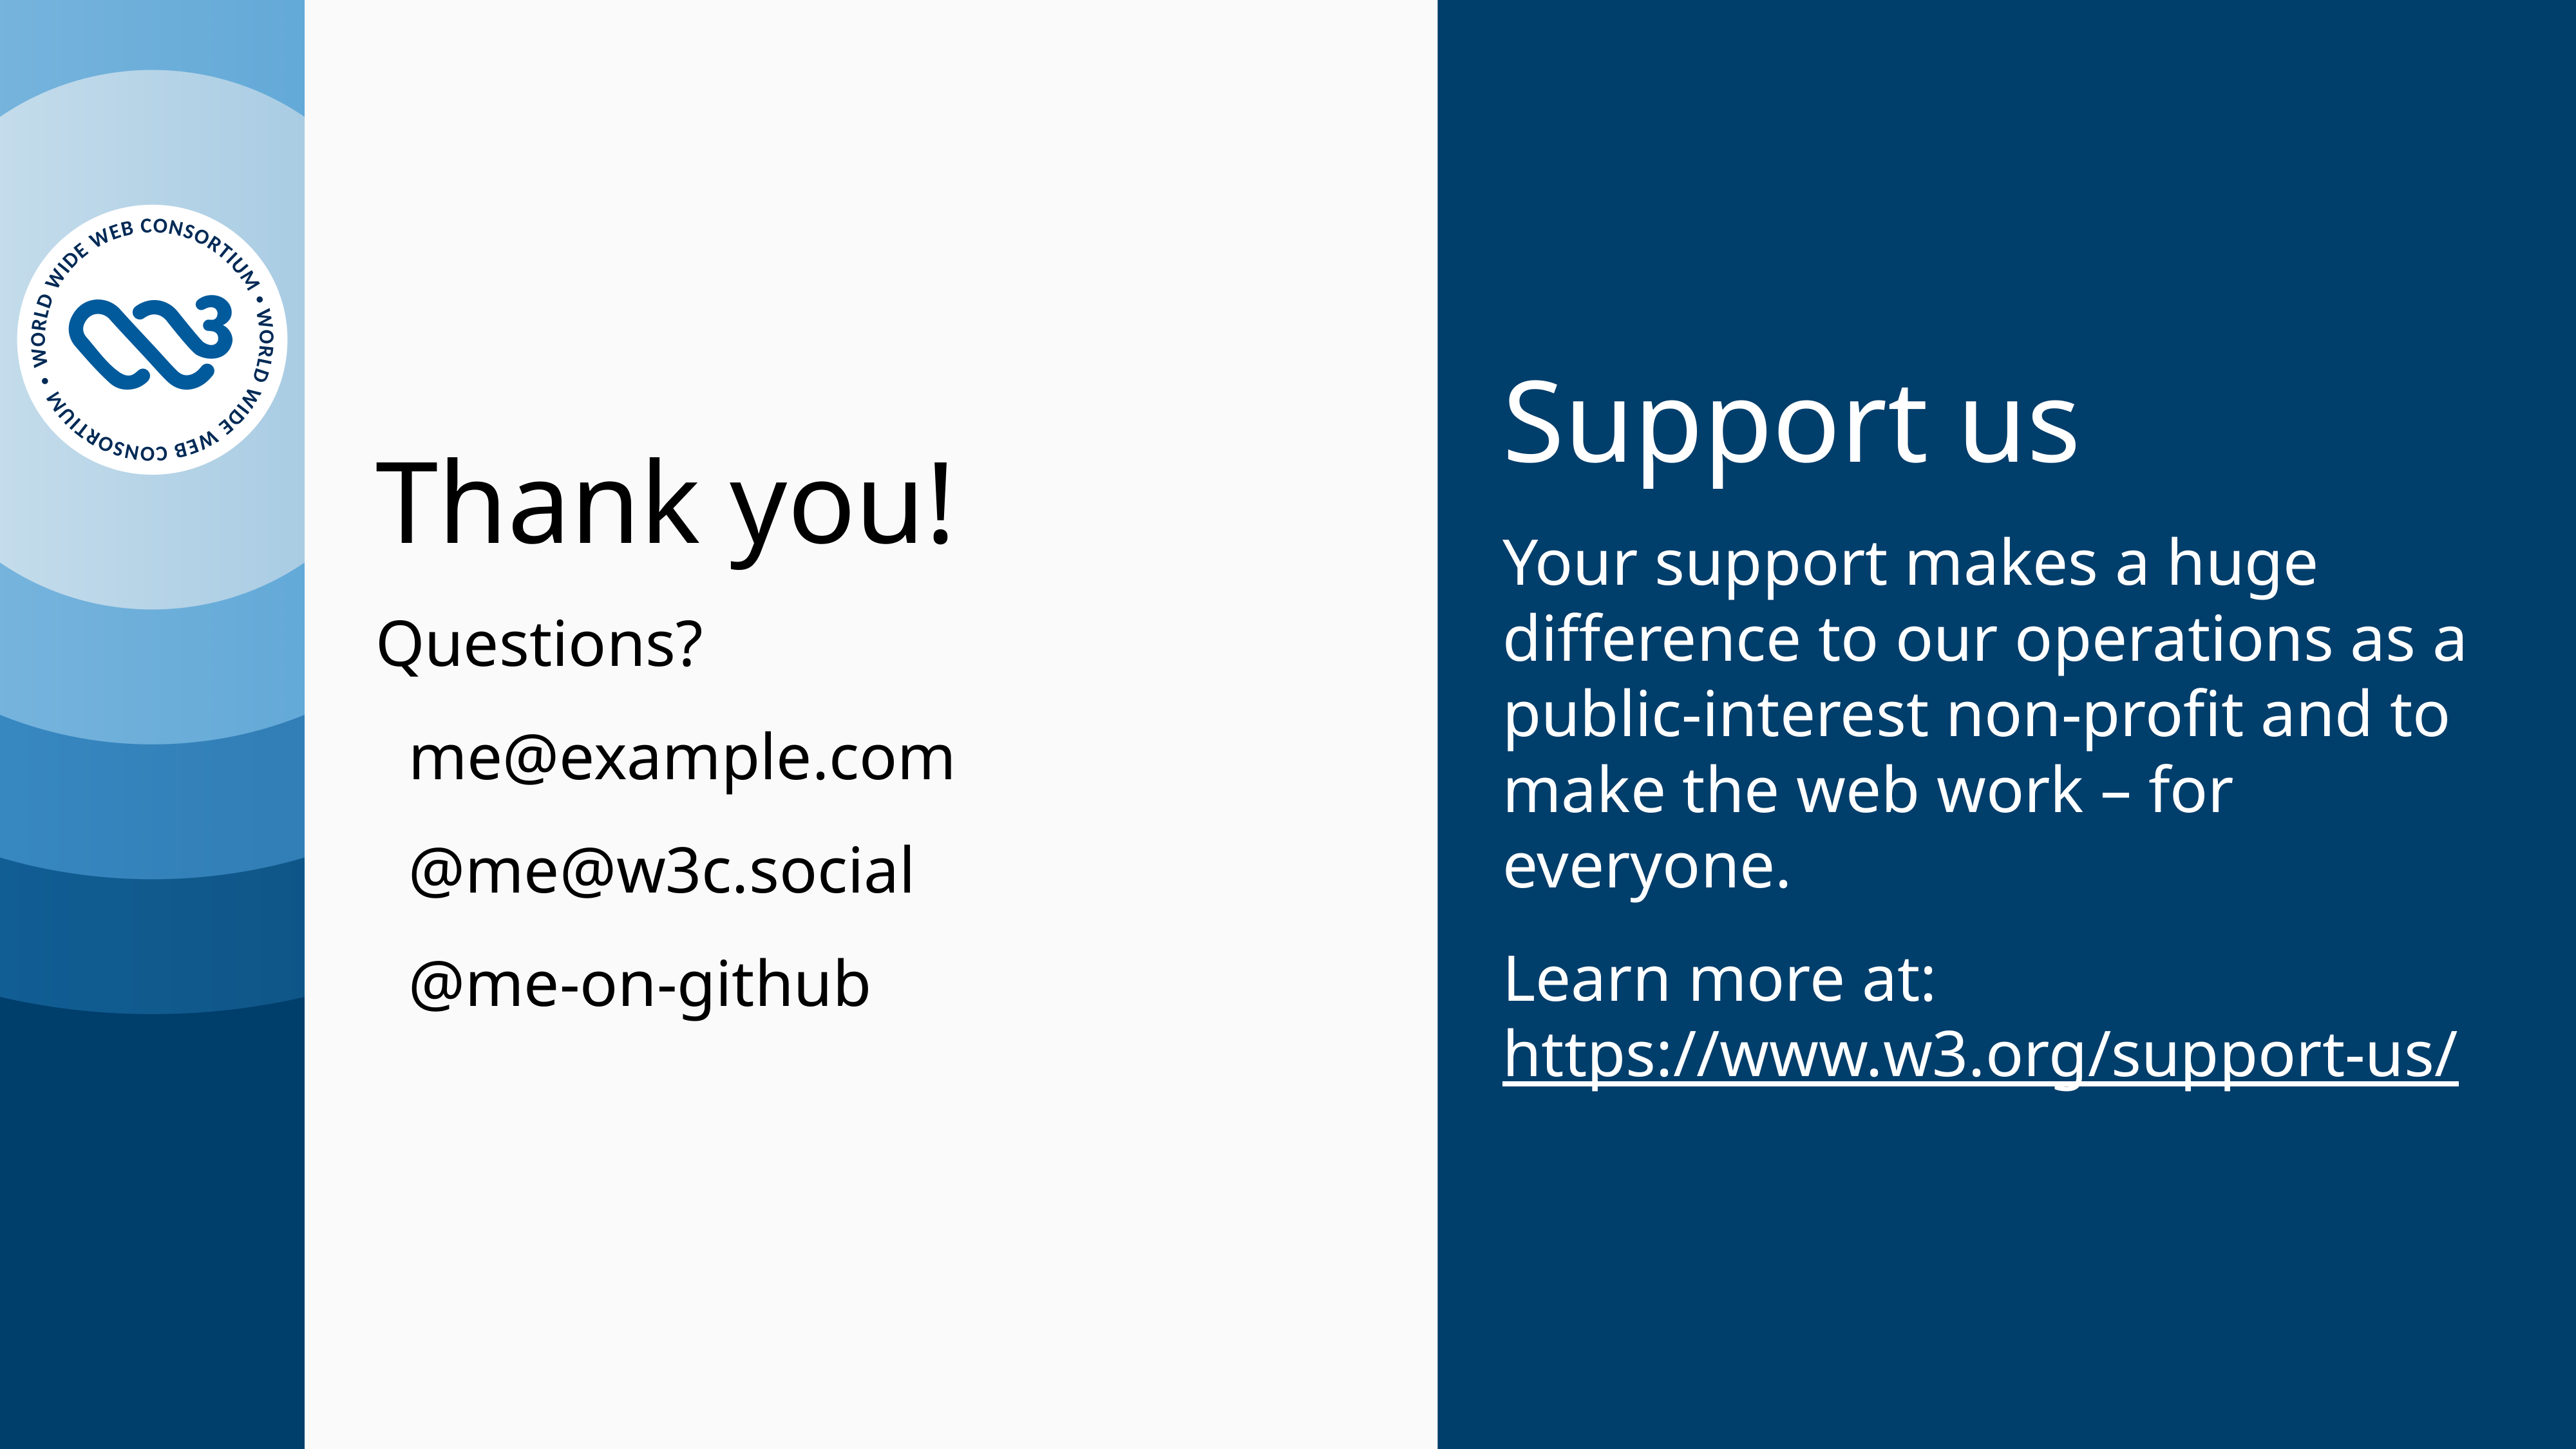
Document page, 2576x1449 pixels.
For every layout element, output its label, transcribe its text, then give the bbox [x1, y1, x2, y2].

list Support us Your support makes a huge difference to our operations as a public-interest non-profit and to make the web work – for everyone. Learn more at: https://www.w3.org/support-us/ [1497, 86, 2499, 1363]
list Thank you! Questions? me@example.com @me@w3c.social @me-on-github [370, 62, 1372, 1387]
picture [0, 0, 305, 1449]
